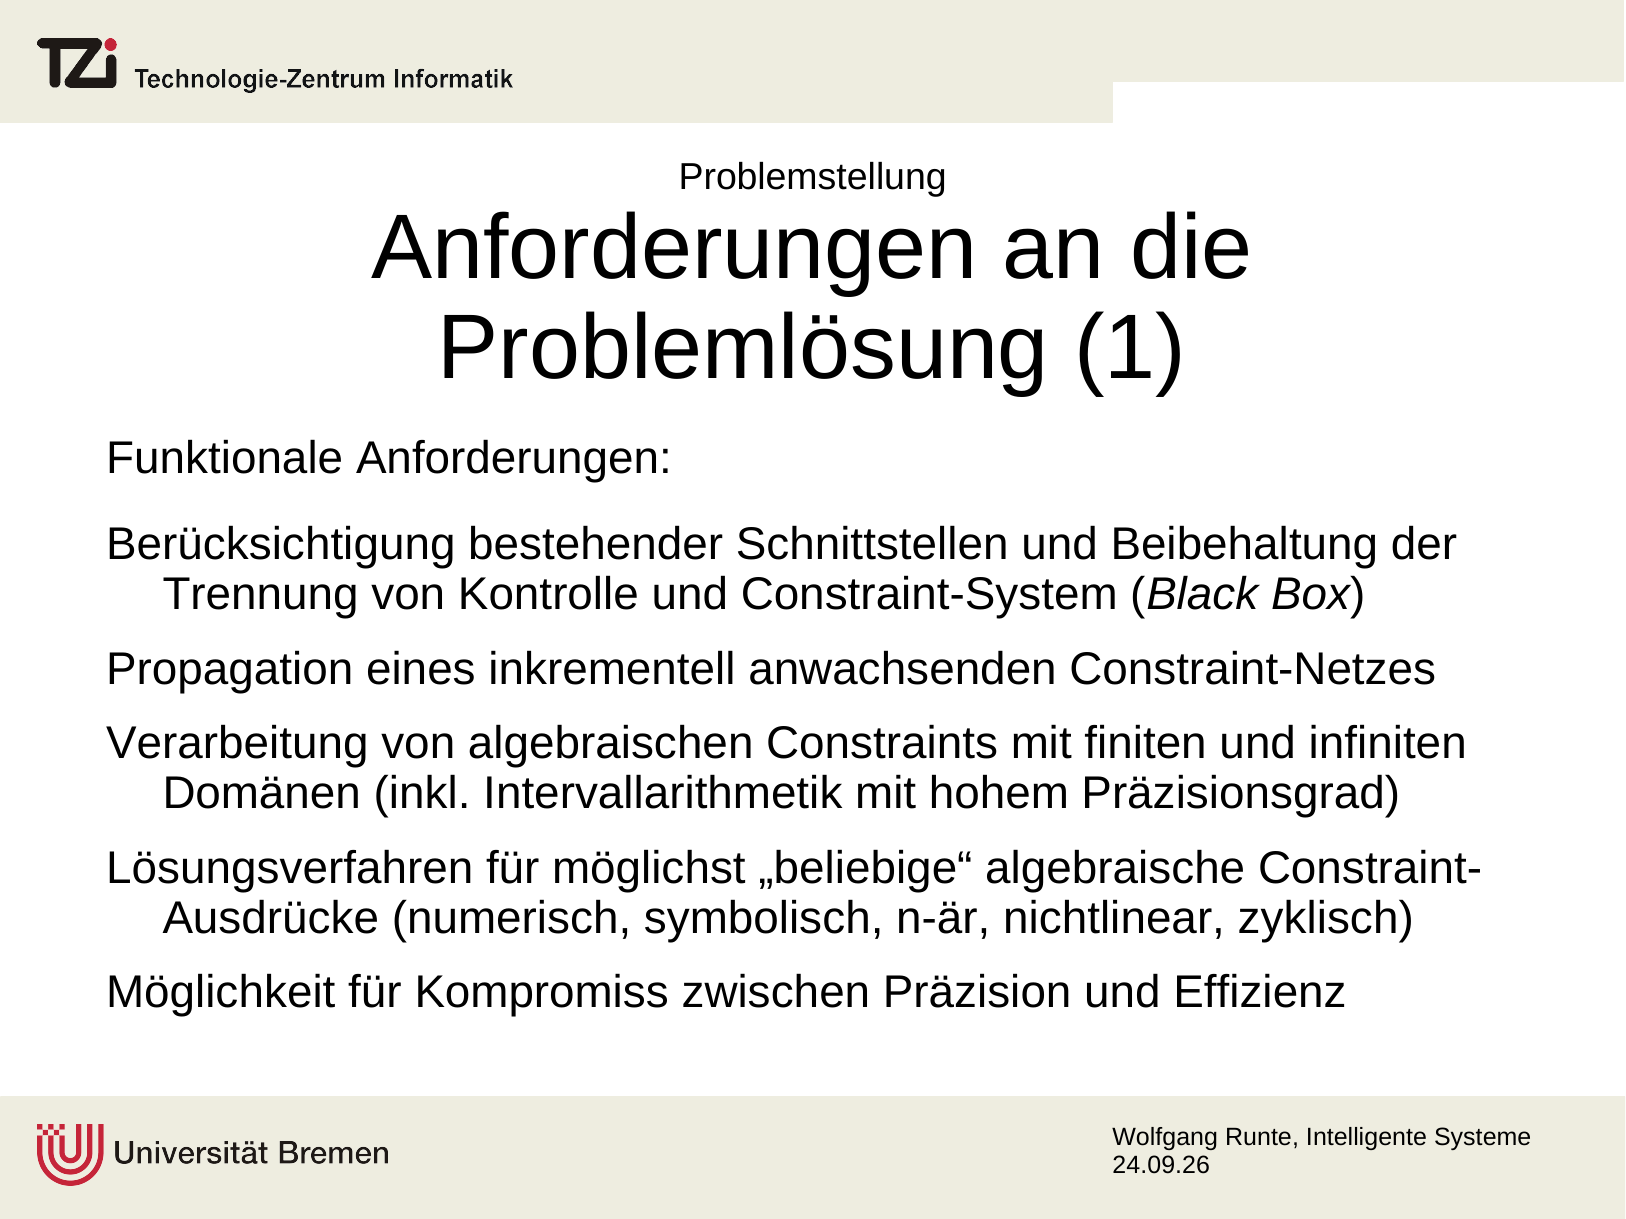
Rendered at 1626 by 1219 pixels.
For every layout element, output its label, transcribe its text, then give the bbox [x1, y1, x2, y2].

picture [37, 1124, 388, 1186]
title Problemstellung Anforderungen an die Problemlösung (1) [112, 156, 1513, 400]
picture [37, 38, 513, 93]
list Funktionale Anforderungen: Berücksichtigung bestehender Schnittstellen und Beibehaltung der Trennung von Kontrolle und Constraint-System (Black Box) Propagation eines inkrementell anwachsenden Constraint-Netzes Verarbeitung von algebraischen Constraints mit finiten und infiniten Domänen (inkl. Intervallarithmetik mit hohem Präzisionsgrad) Lösungsverfahren für möglichst „beliebige“ algebraische Constraint-Ausdrücke (numerisch, symbolisch, n-är, nichtlinear, zyklisch) Möglichkeit für Kompromiss zwischen Präzision und Effizienz [106, 433, 1540, 1070]
